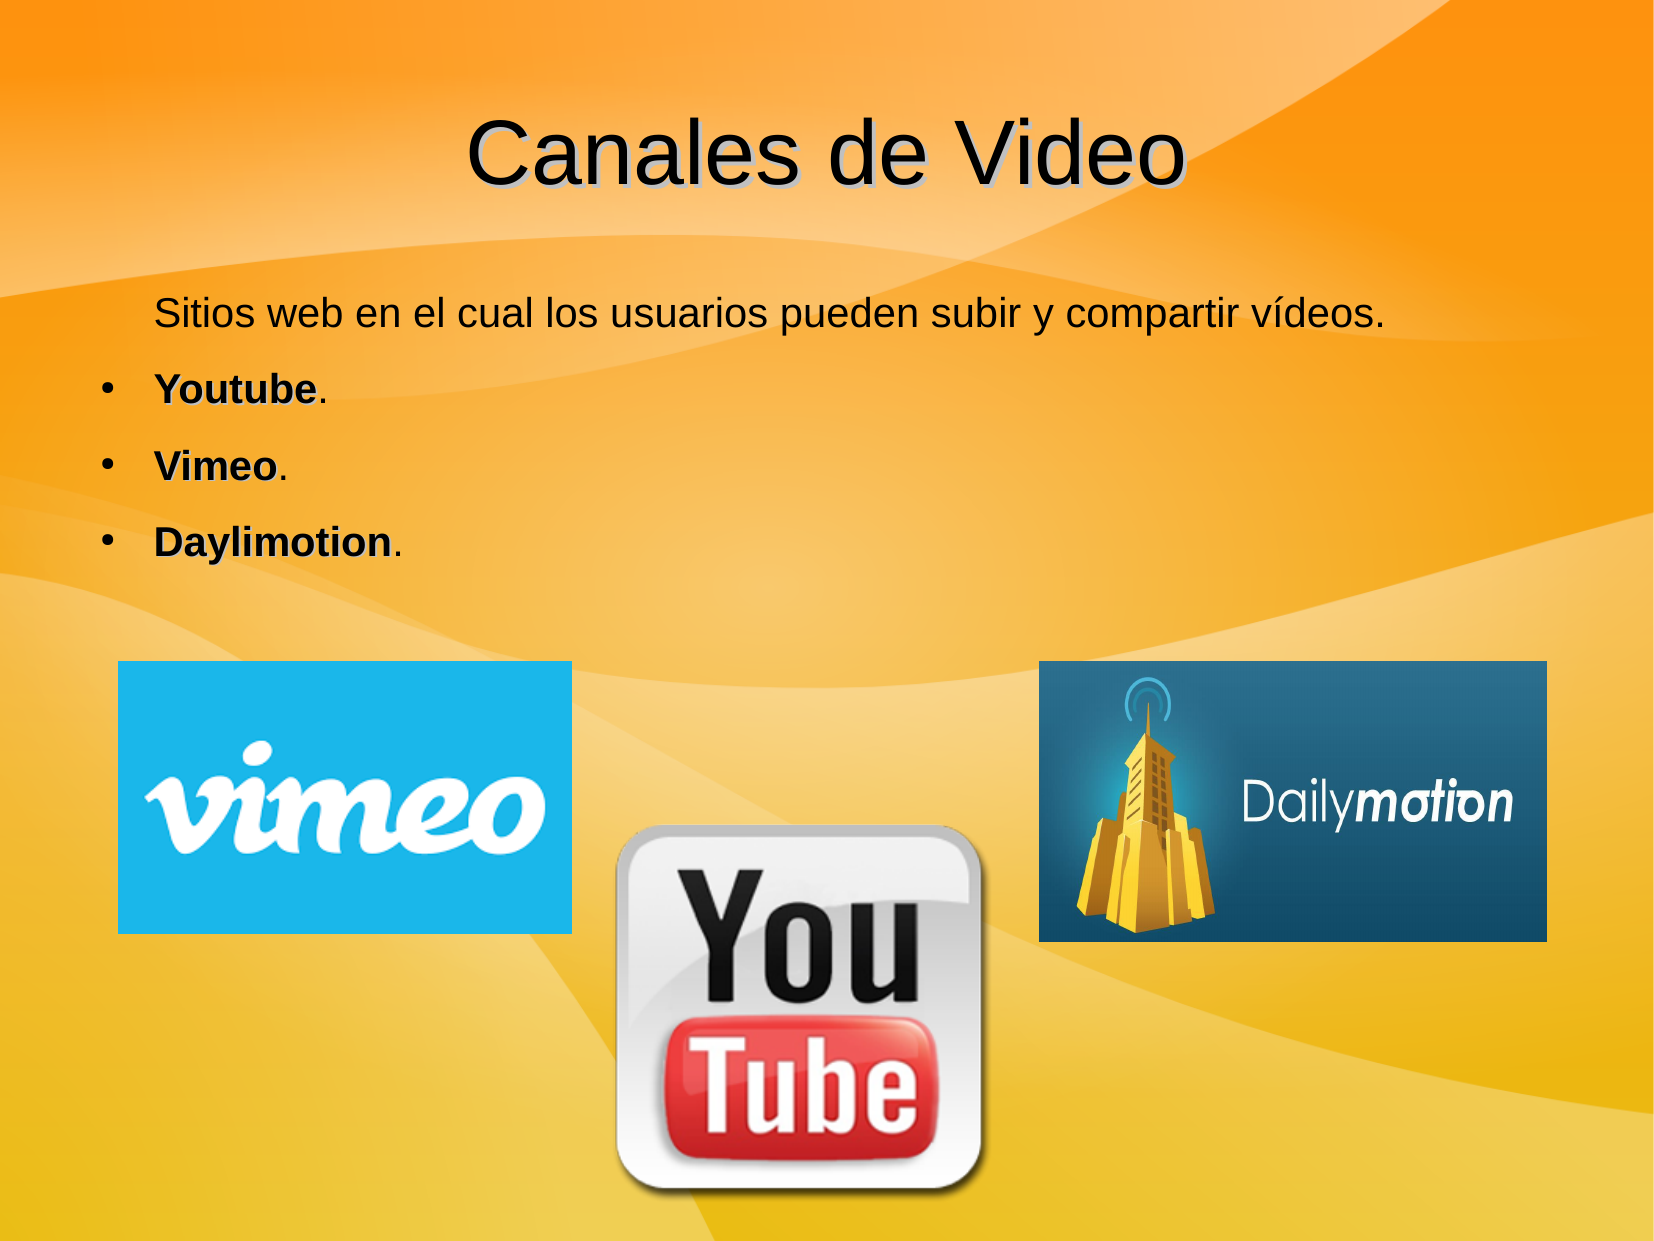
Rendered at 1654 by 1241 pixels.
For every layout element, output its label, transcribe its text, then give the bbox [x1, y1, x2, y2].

title Canales de Video [82, 49, 1571, 257]
list Sitios web en el cual los usuarios pueden subir y compartir vídeos. Youtube. Vimeo. Daylimotion. [82, 290, 1571, 1109]
picture [0, 0, 1654, 1241]
